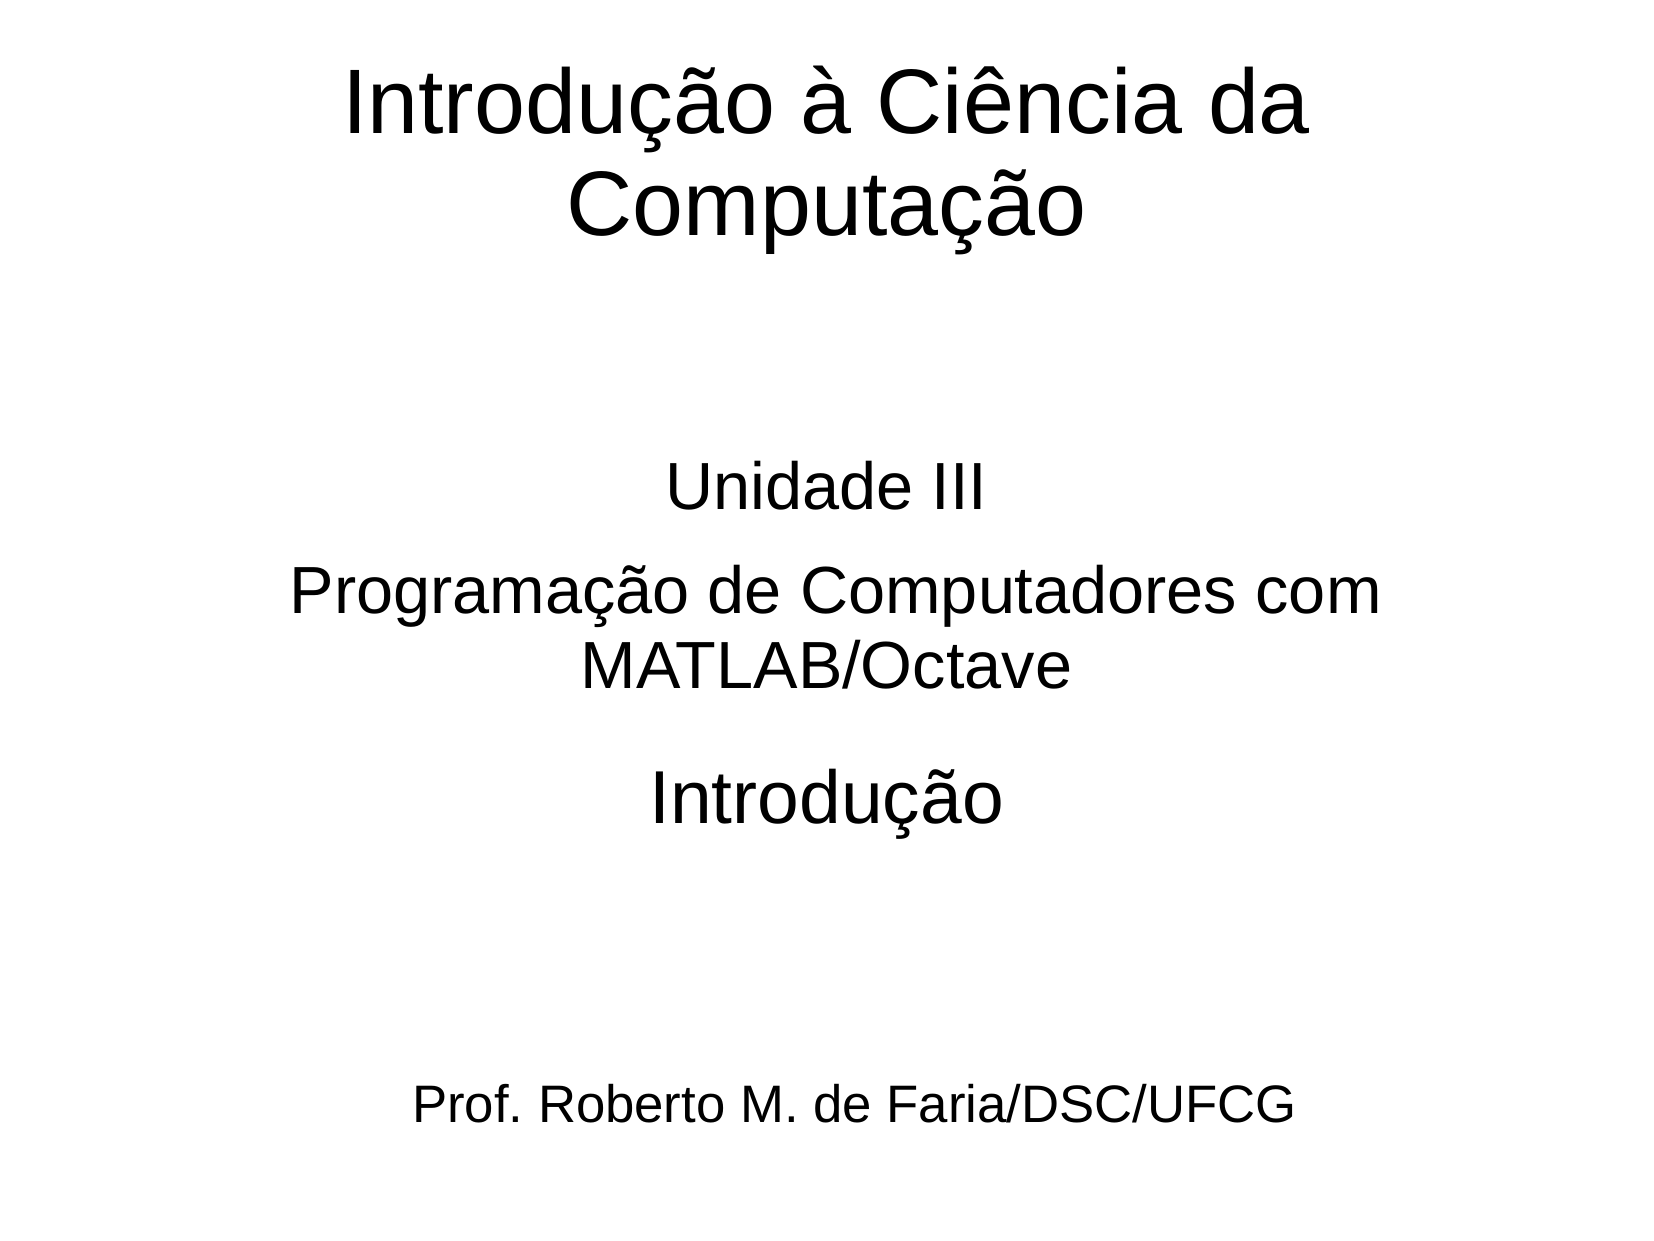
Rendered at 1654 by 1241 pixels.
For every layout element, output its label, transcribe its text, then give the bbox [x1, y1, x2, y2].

list Prof. Roberto M. de Faria/DSC/UFCG [82, 1074, 1571, 1134]
title Introdução à Ciência da Computação [82, 49, 1571, 257]
list Unidade III Programação de Computadores com MATLAB/Octave [82, 448, 1571, 755]
list Introdução [82, 755, 1571, 851]
